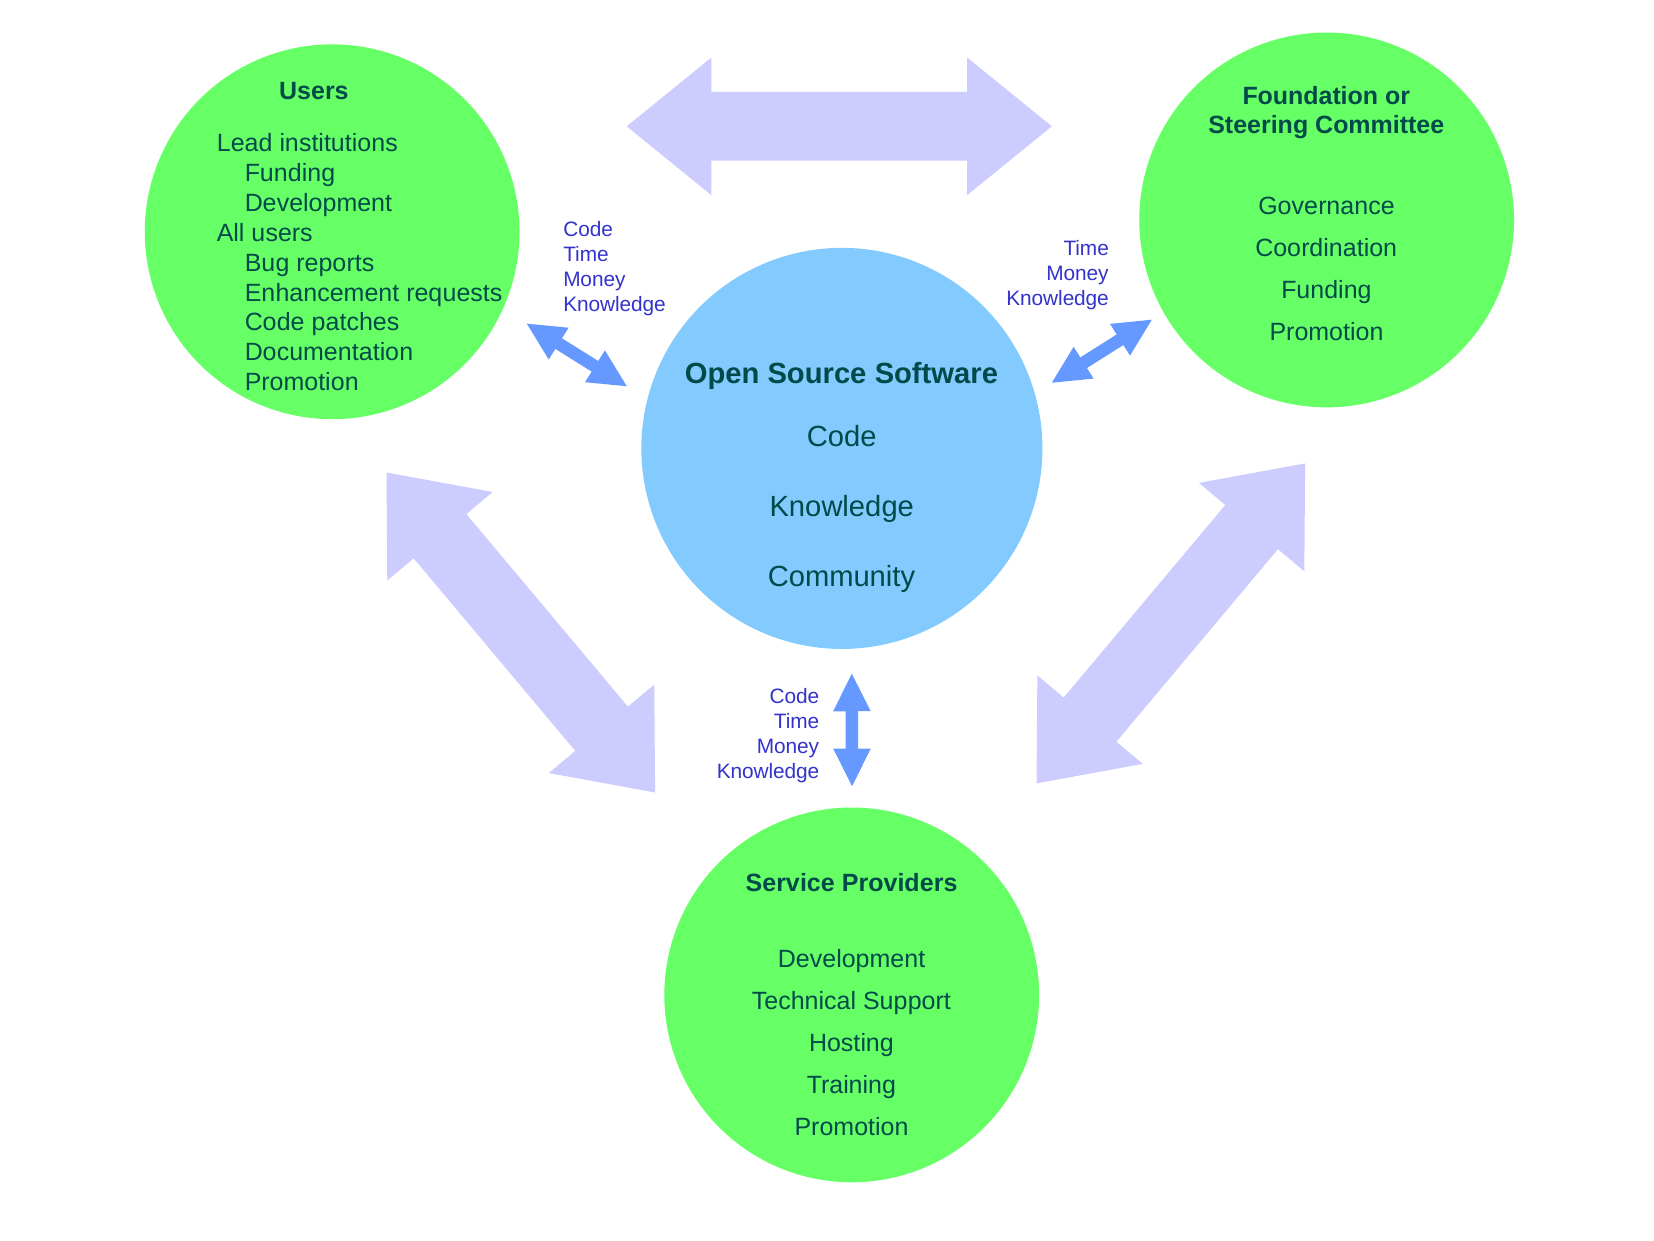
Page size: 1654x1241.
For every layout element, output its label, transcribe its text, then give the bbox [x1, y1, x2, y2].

text_box [1139, 91, 1515, 408]
text_box Users [264, 65, 401, 109]
text_box Time Money Knowledge [991, 202, 1124, 318]
text_box [742, 1147, 962, 1183]
text_box Code Knowledge Community [739, 409, 944, 555]
text_box [144, 44, 481, 367]
text_box [641, 350, 1043, 649]
text_box [724, 807, 979, 857]
text_box [222, 384, 442, 420]
text_box [386, 472, 656, 793]
text_box Lead institutions Funding Development All users Bug reports Enhancement requests Code patches Documentation Promotion [202, 117, 577, 384]
text_box [664, 874, 1040, 1107]
text_box Development Technical Support Hosting Training Promotion [701, 935, 1002, 1147]
text_box Open Source Software [667, 345, 1017, 396]
text_box [1214, 32, 1440, 70]
text_box [626, 57, 1052, 196]
text_box Governance Coordination Funding Promotion [1235, 182, 1418, 351]
text_box Foundation or Steering Committee [1190, 70, 1463, 141]
text_box Code Time Money Knowledge [548, 208, 681, 324]
text_box [1036, 463, 1306, 784]
text_box Code Time Money Knowledge [701, 674, 834, 791]
text_box Service Providers [708, 857, 995, 900]
text_box [670, 247, 1014, 345]
